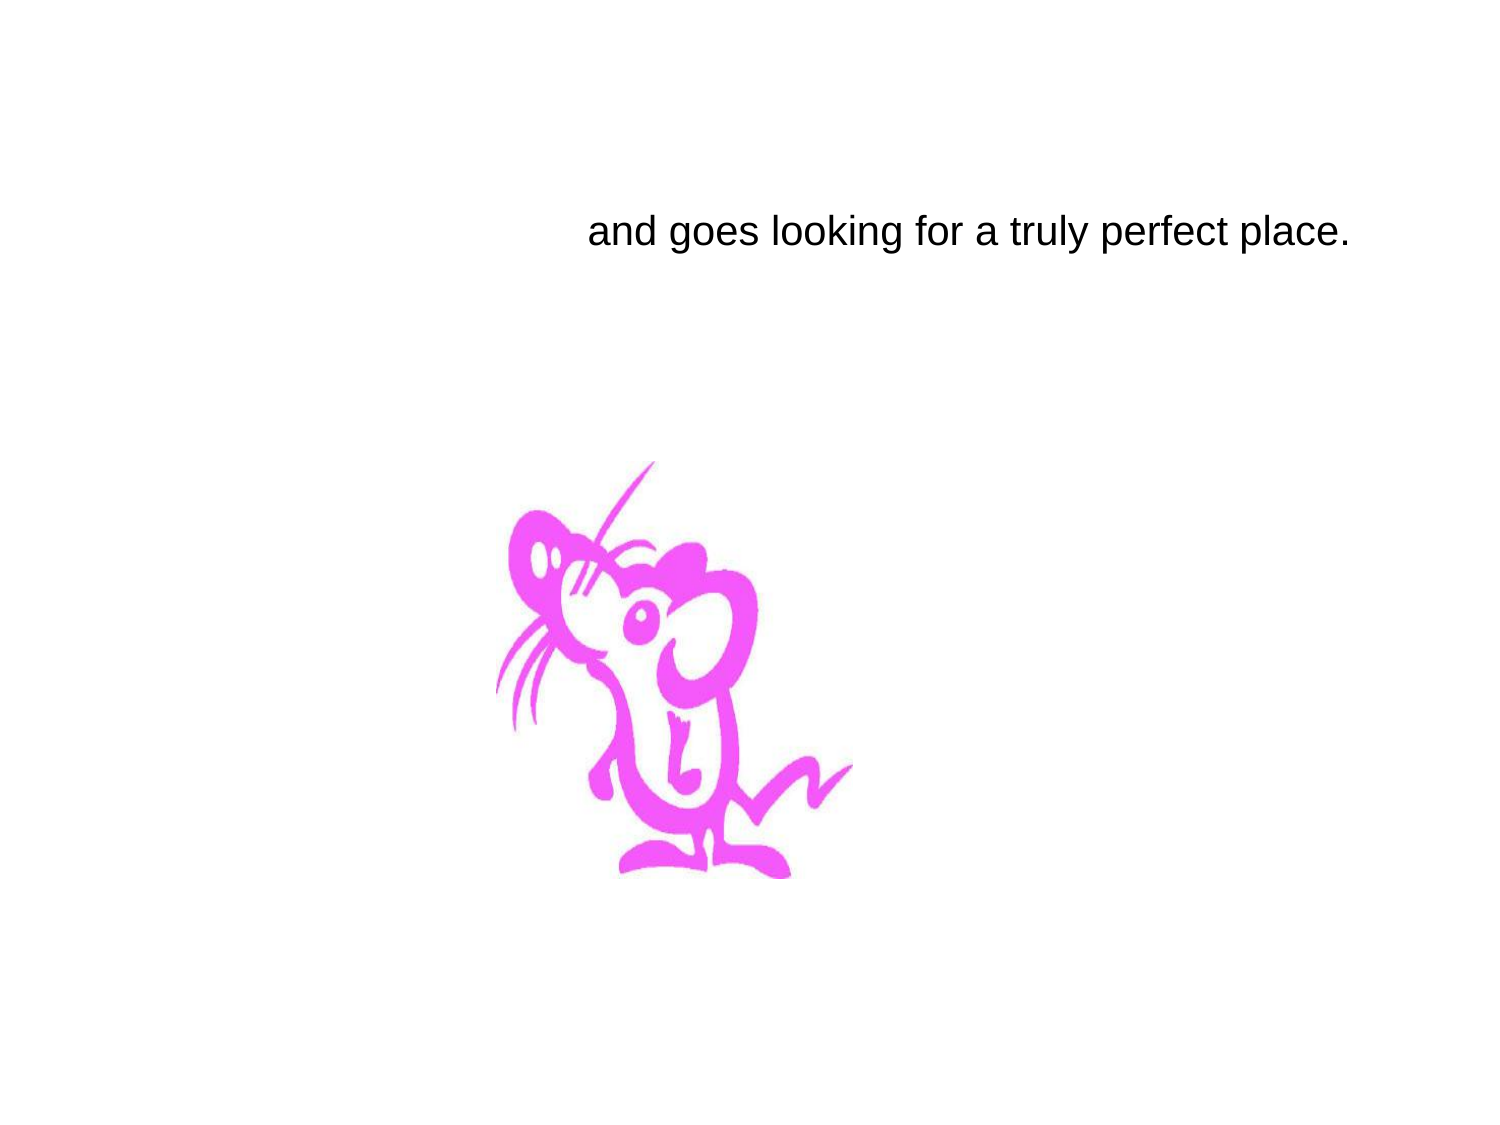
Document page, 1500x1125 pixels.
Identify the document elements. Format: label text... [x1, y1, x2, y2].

text_box and goes looking for a truly perfect place. [572, 196, 1400, 262]
picture [496, 461, 853, 879]
